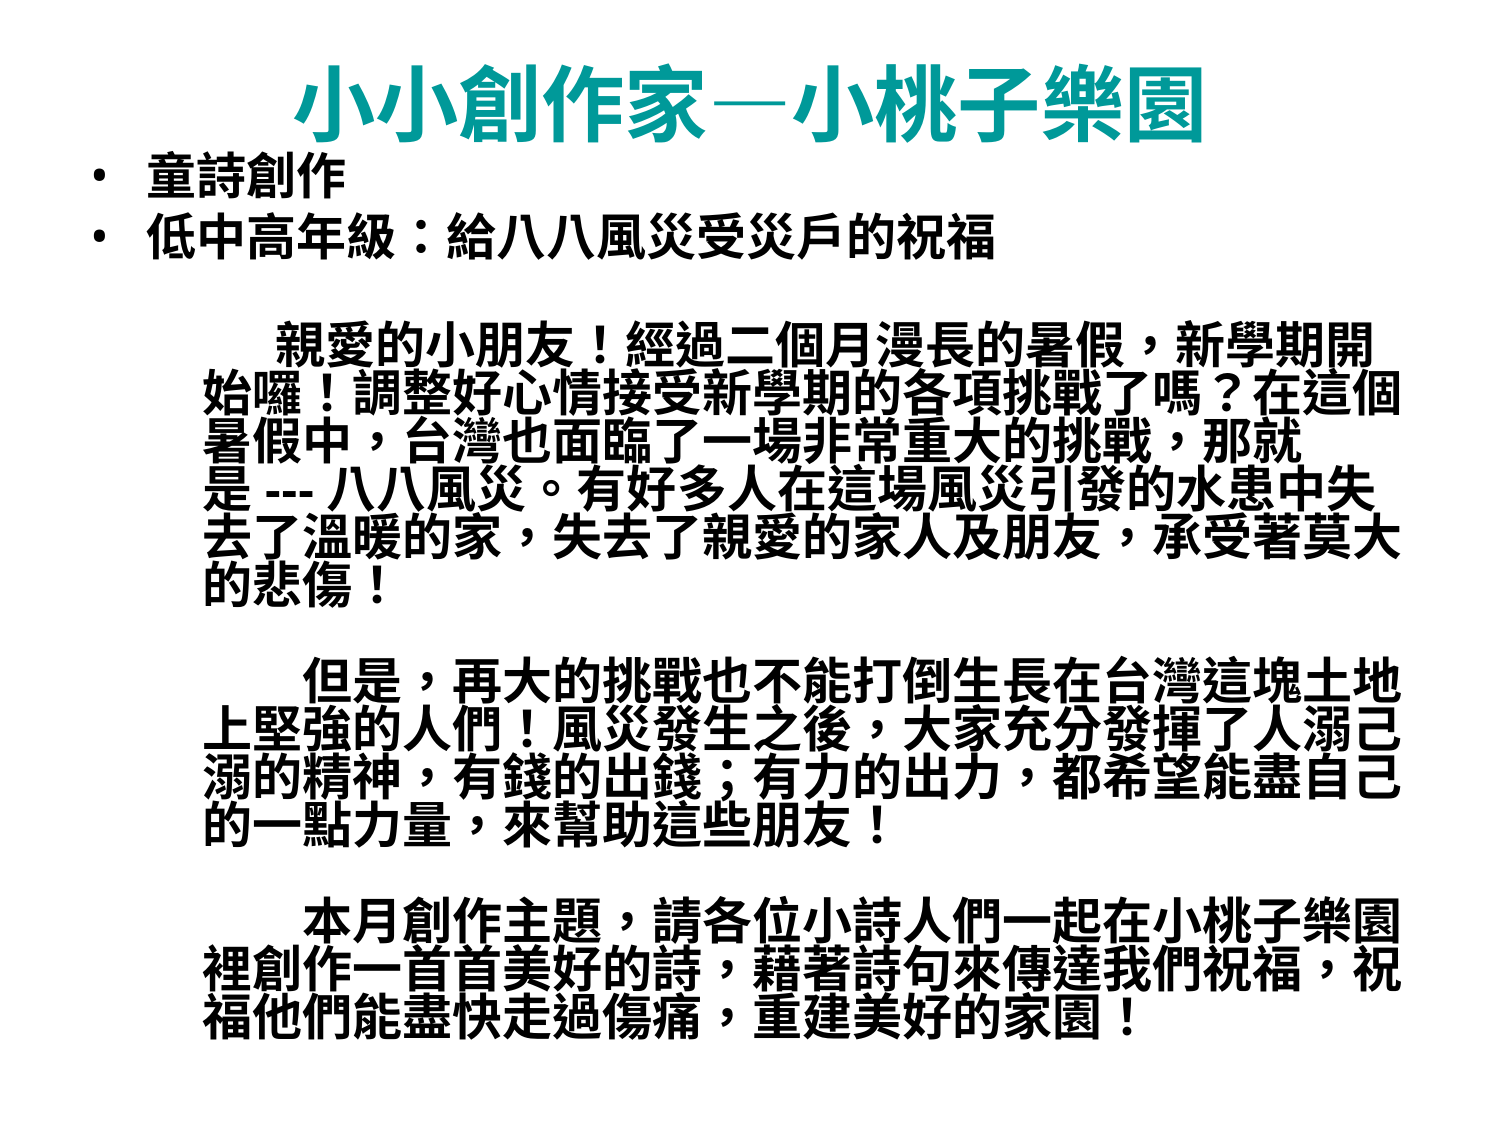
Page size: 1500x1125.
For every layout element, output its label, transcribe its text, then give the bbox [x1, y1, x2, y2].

list 童詩創作 低中高年級：給八八風災受災戶的祝福 親愛的小朋友！經過二個月漫長的暑假，新學期開始囉！調整好心情接受新學期的各項挑戰了嗎？在這個暑假中，台灣也面臨了一場非常重大的挑戰，那就是---八八風災。有好多人在這場風災引發的水患中失去了溫暖的家，失去了親愛的家人及朋友，承受著莫大的悲傷！ 但是，再大的挑戰也不能打倒生長在台灣這塊土地上堅強的人們！風災發生之後，大家充分發揮了人溺己溺的精神，有錢的出錢；有力的出力，都希望能盡自己的一點力量，來幫助這些朋友！ 本月創作主題，請各位小詩人們一起在小桃子樂園裡創作一首首美好的詩，藉著詩句來傳達我們祝福，祝福他們能盡快走過傷痛，重建美好的家園！ [75, 148, 1426, 1083]
title 小小創作家—小桃子樂園 [75, 45, 1426, 114]
